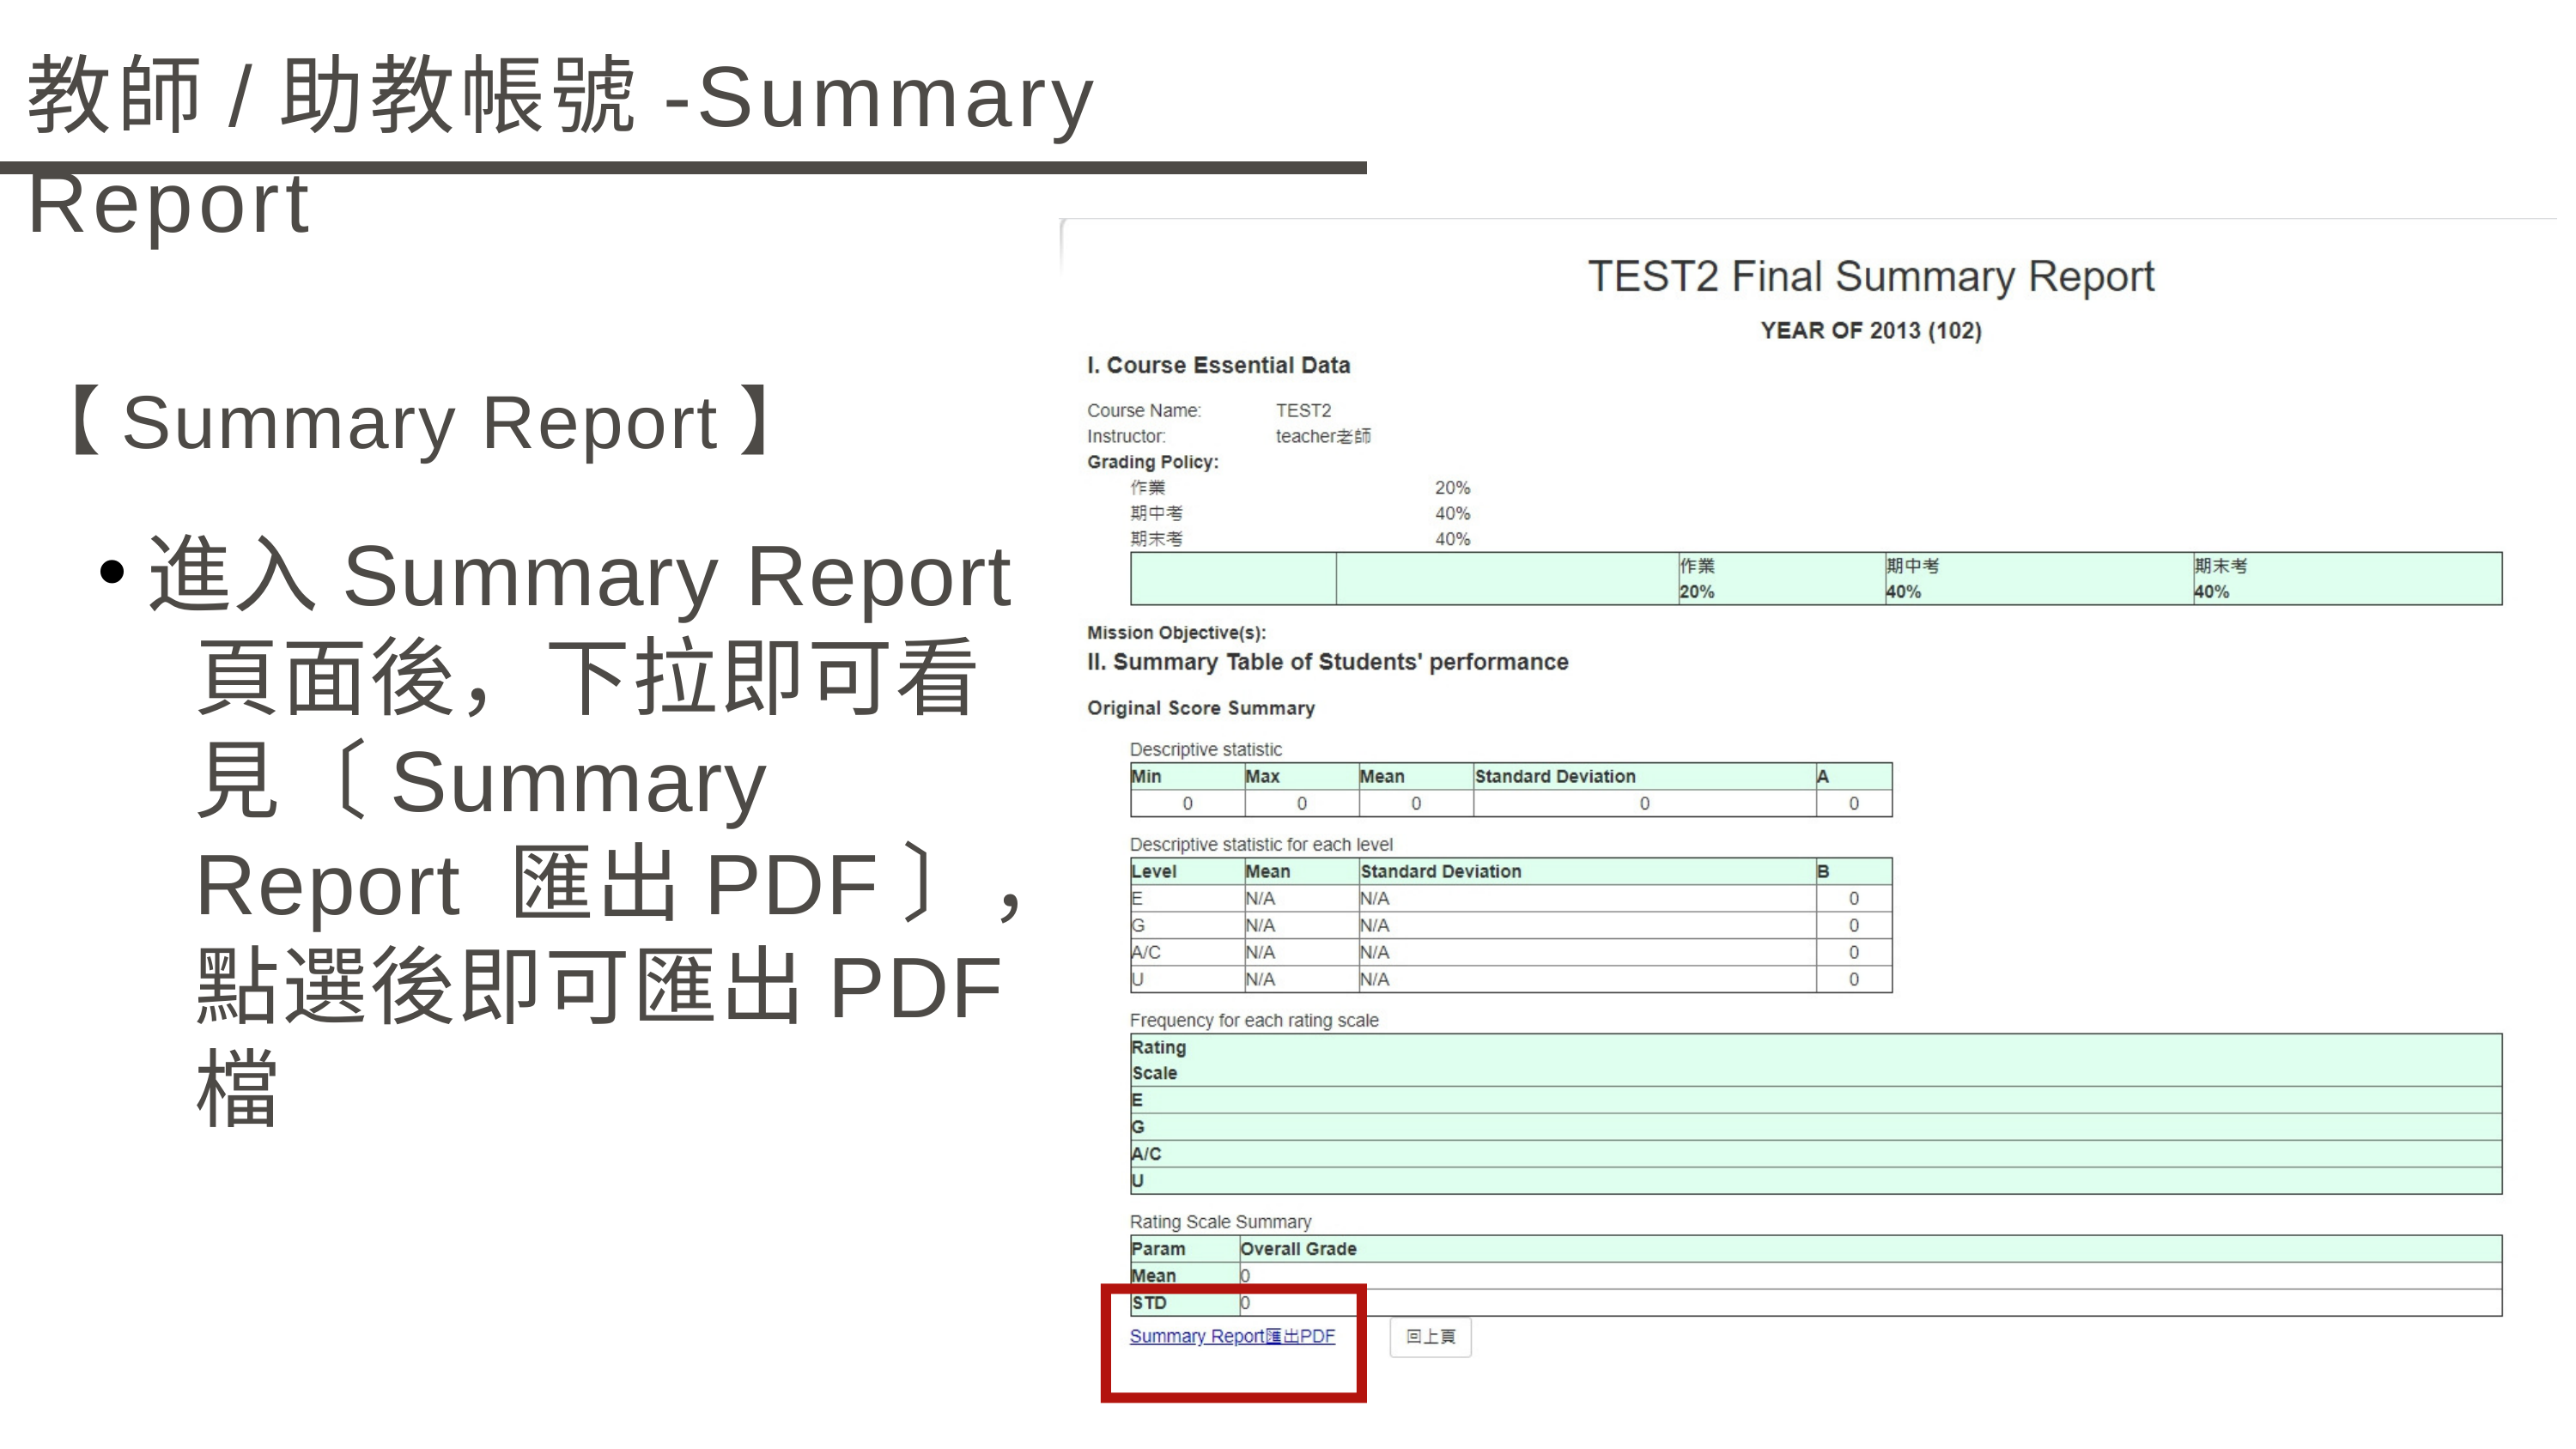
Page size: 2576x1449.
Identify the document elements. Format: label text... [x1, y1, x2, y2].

picture [1111, 1294, 1356, 1368]
text_box [1100, 1283, 1367, 1404]
text_box [0, 161, 1367, 174]
text_box 教師/助教帳號-Summary Report [26, 38, 1408, 145]
text_box 【Summary Report】 [26, 373, 849, 465]
text_box 進入Summary Report頁面後，下拉即可看見〔Summary Report 匯出PDF〕，點選後即可匯出PDF檔 [0, 519, 1031, 1040]
picture [1059, 218, 2557, 1368]
